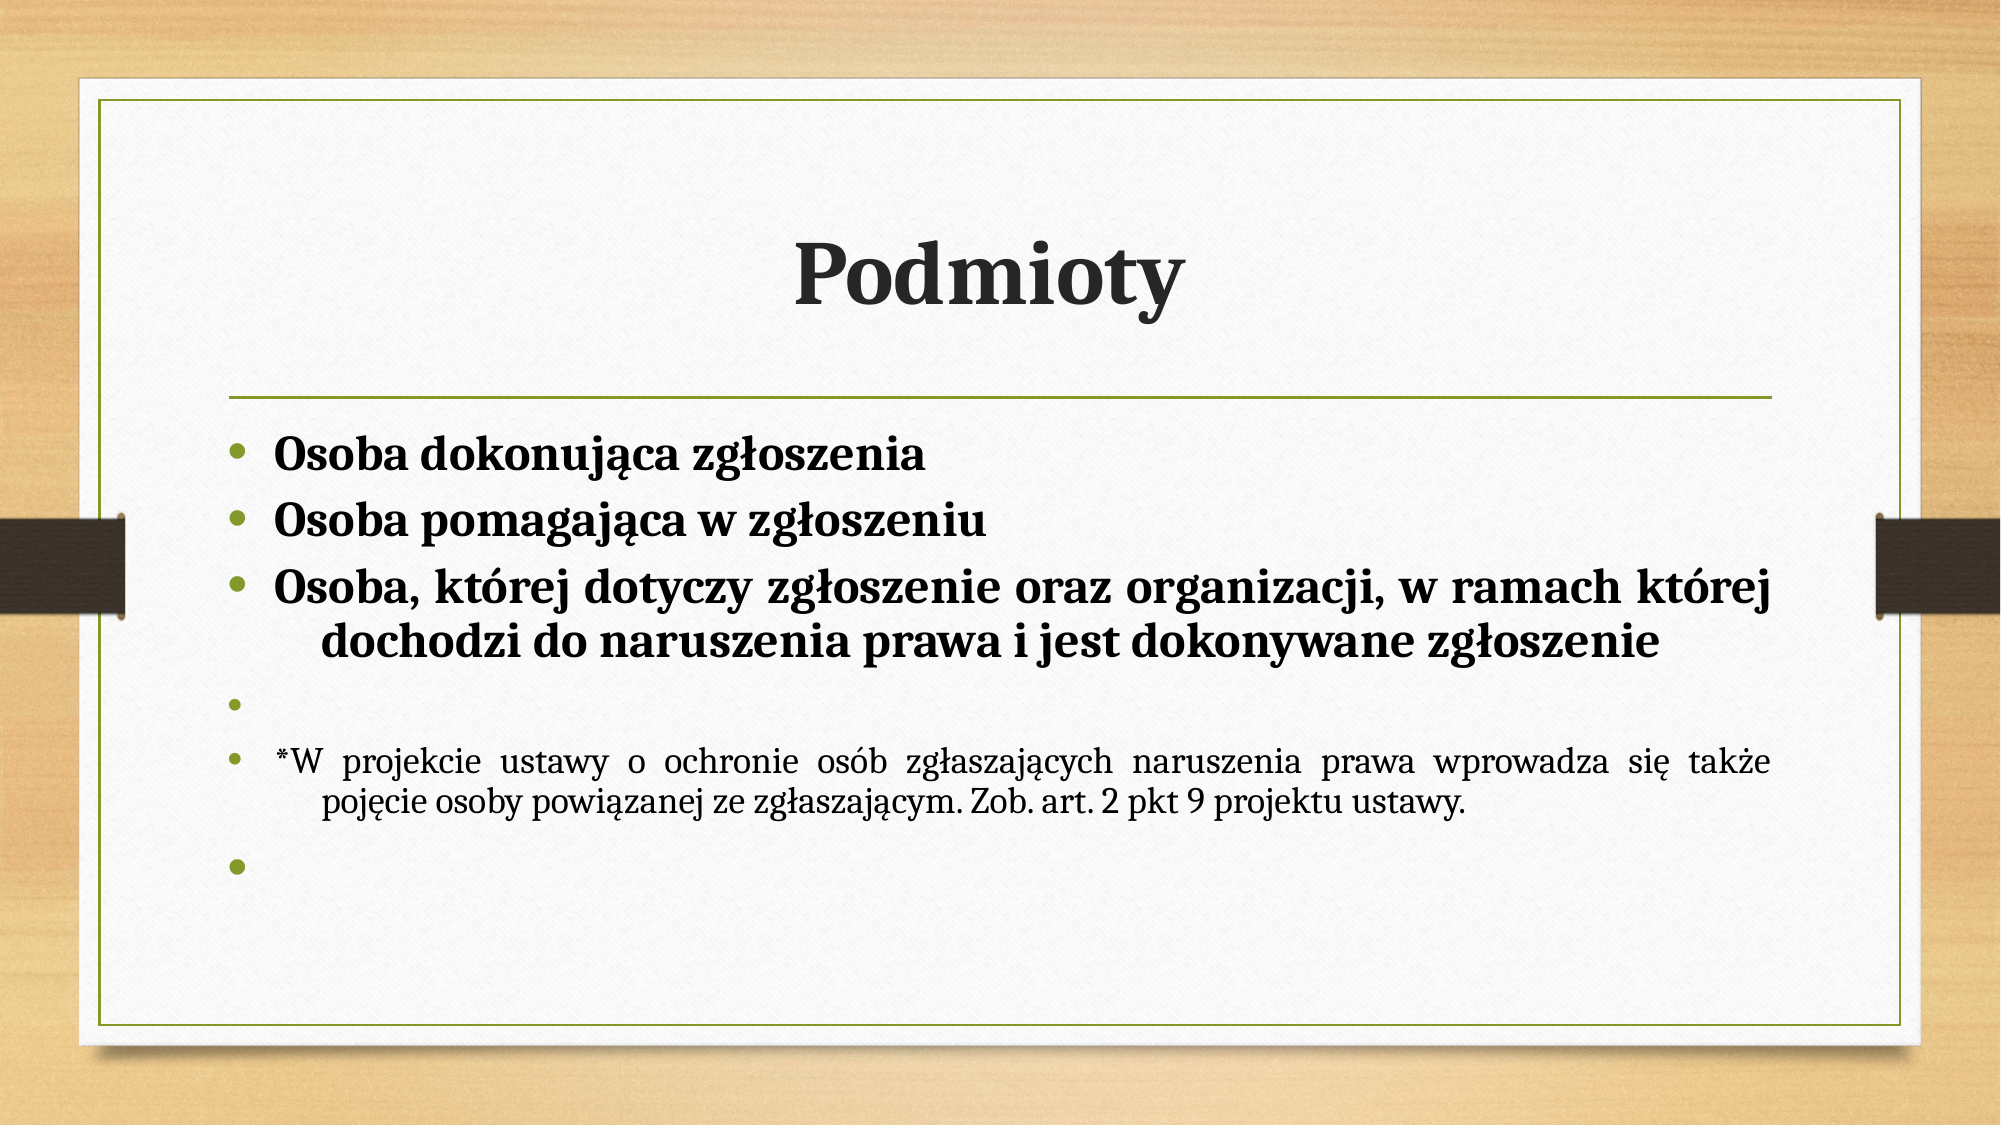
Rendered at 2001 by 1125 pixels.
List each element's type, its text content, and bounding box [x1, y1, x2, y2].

title Podmioty [212, 161, 1788, 376]
list Osoba dokonująca zgłoszenia Osoba pomagająca w zgłoszeniu Osoba, której dotyczy zgłoszenie oraz organizacji, w ramach której dochodzi do naruszenia prawa i jest dokonywane zgłoszenie *W projekcie ustawy o ochronie osób zgłaszających naruszenia prawa wprowadza się także pojęcie osoby powiązanej ze zgłaszającym. Zob. art. 2 pkt 9 projektu ustawy. [212, 419, 1788, 964]
